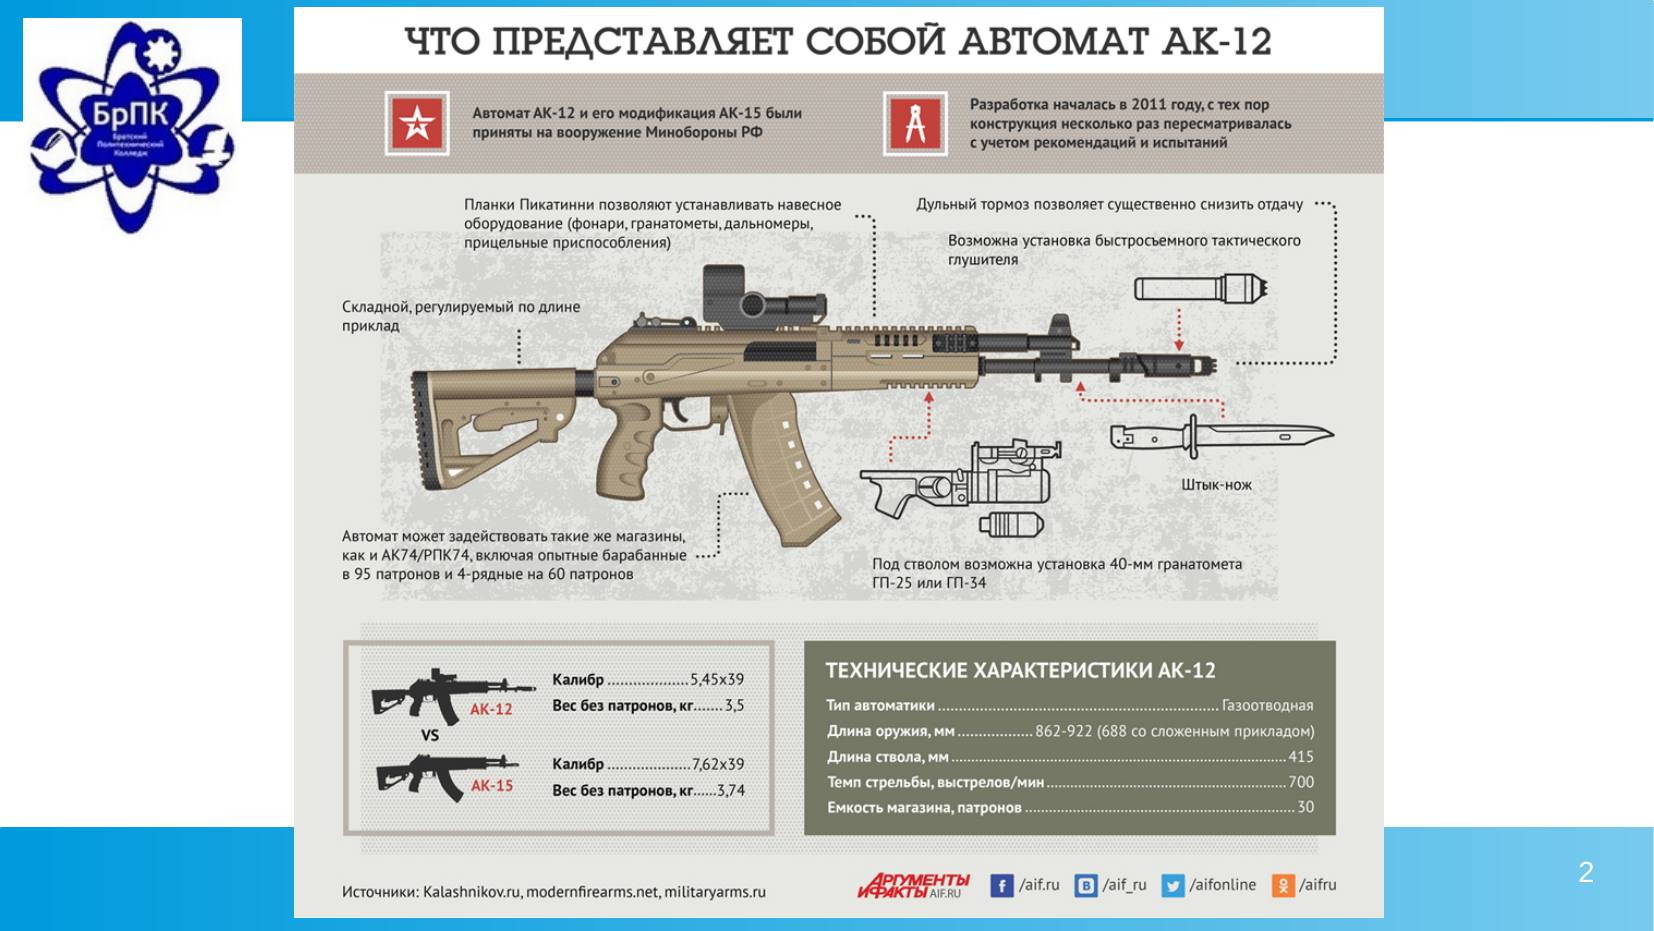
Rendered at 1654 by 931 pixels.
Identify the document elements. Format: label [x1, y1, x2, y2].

picture [294, 7, 1384, 918]
picture [23, 19, 242, 238]
